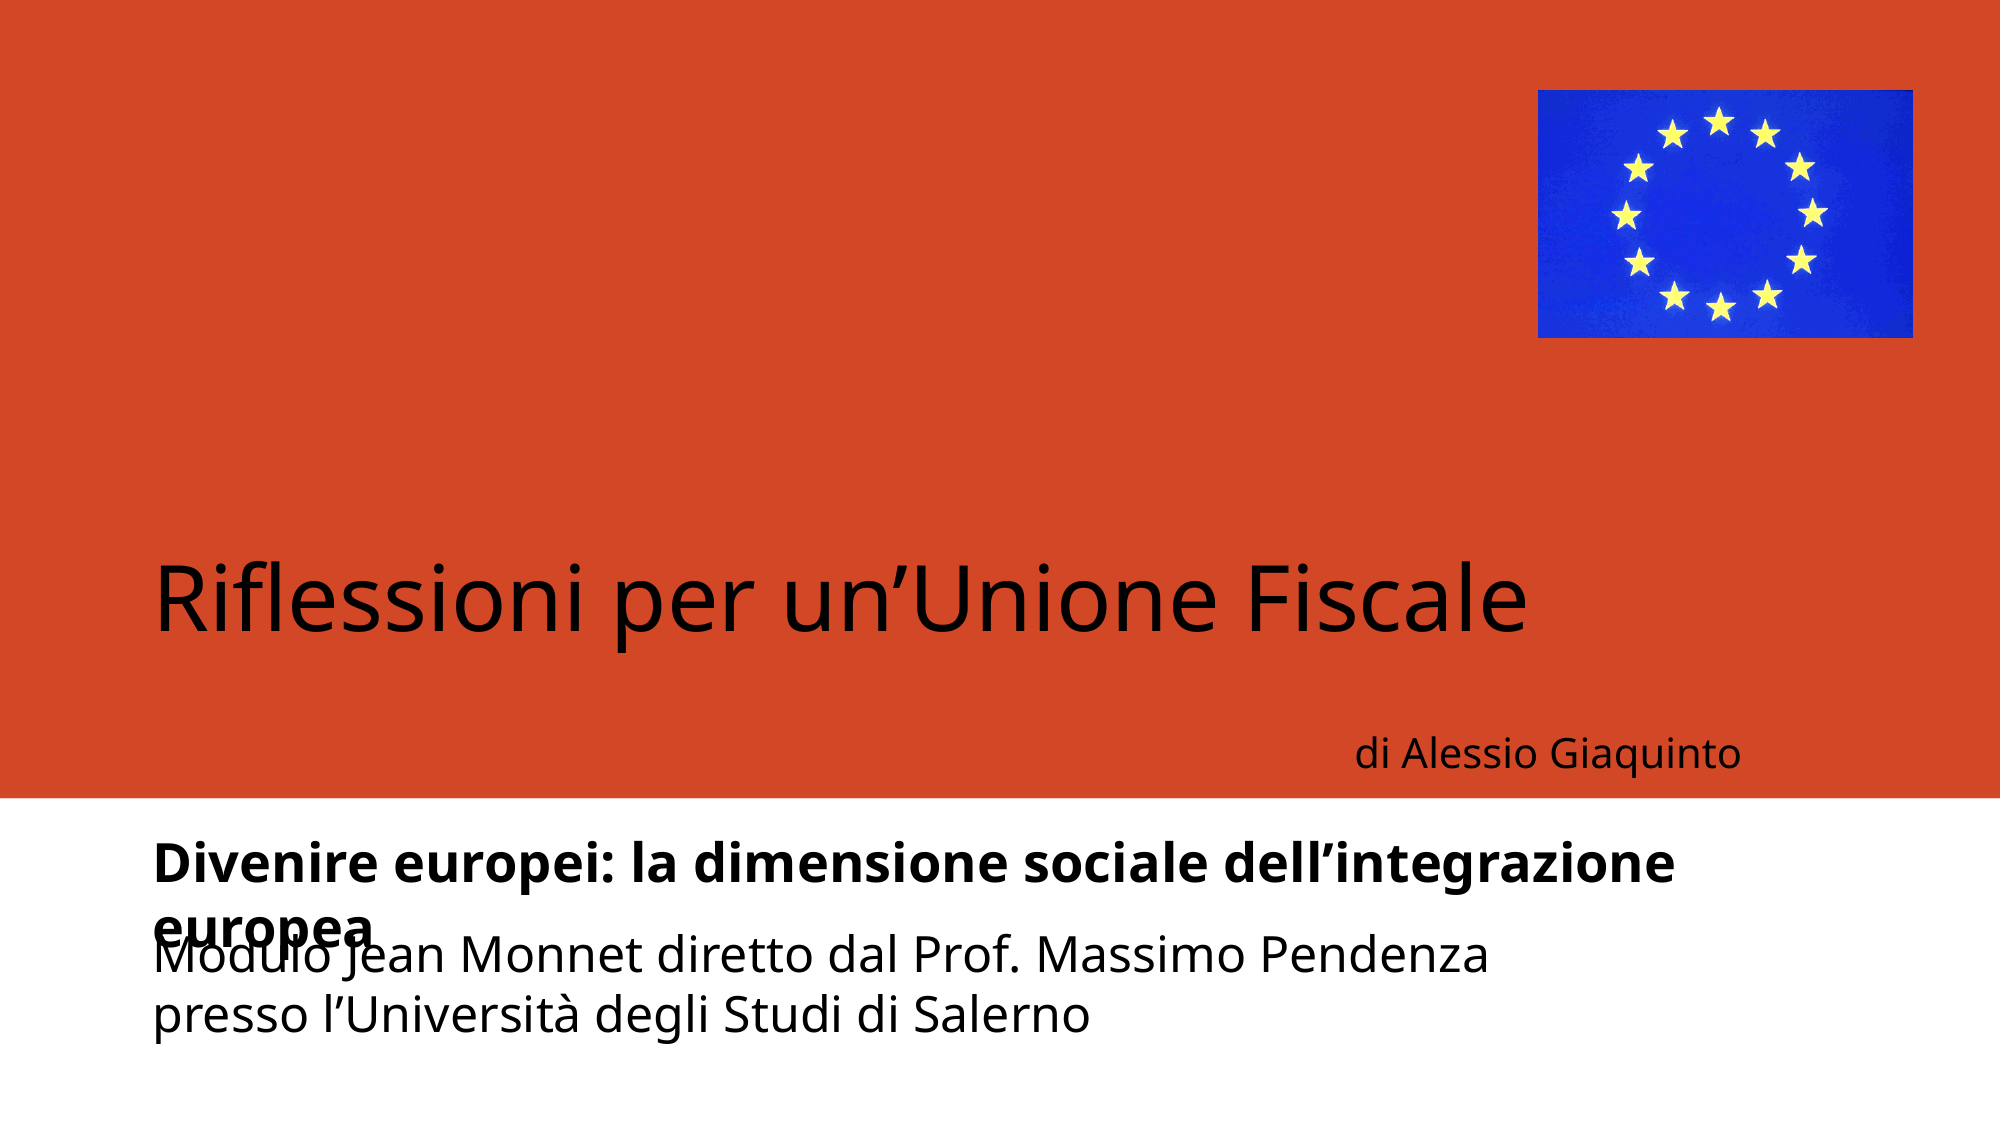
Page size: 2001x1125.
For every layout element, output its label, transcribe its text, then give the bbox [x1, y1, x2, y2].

title Riflessioni per un’Unione Fiscale [137, 532, 1863, 730]
subtitle Divenire europei: la dimensione sociale dell’integrazione europea [137, 820, 1885, 934]
picture [1538, 90, 1913, 339]
text_box Modulo Jean Monnet diretto dal Prof. Massimo Pendenza presso l’Università degli Studi di Salerno [137, 914, 1695, 1125]
text_box di Alessio Giaquinto [1339, 652, 2000, 784]
